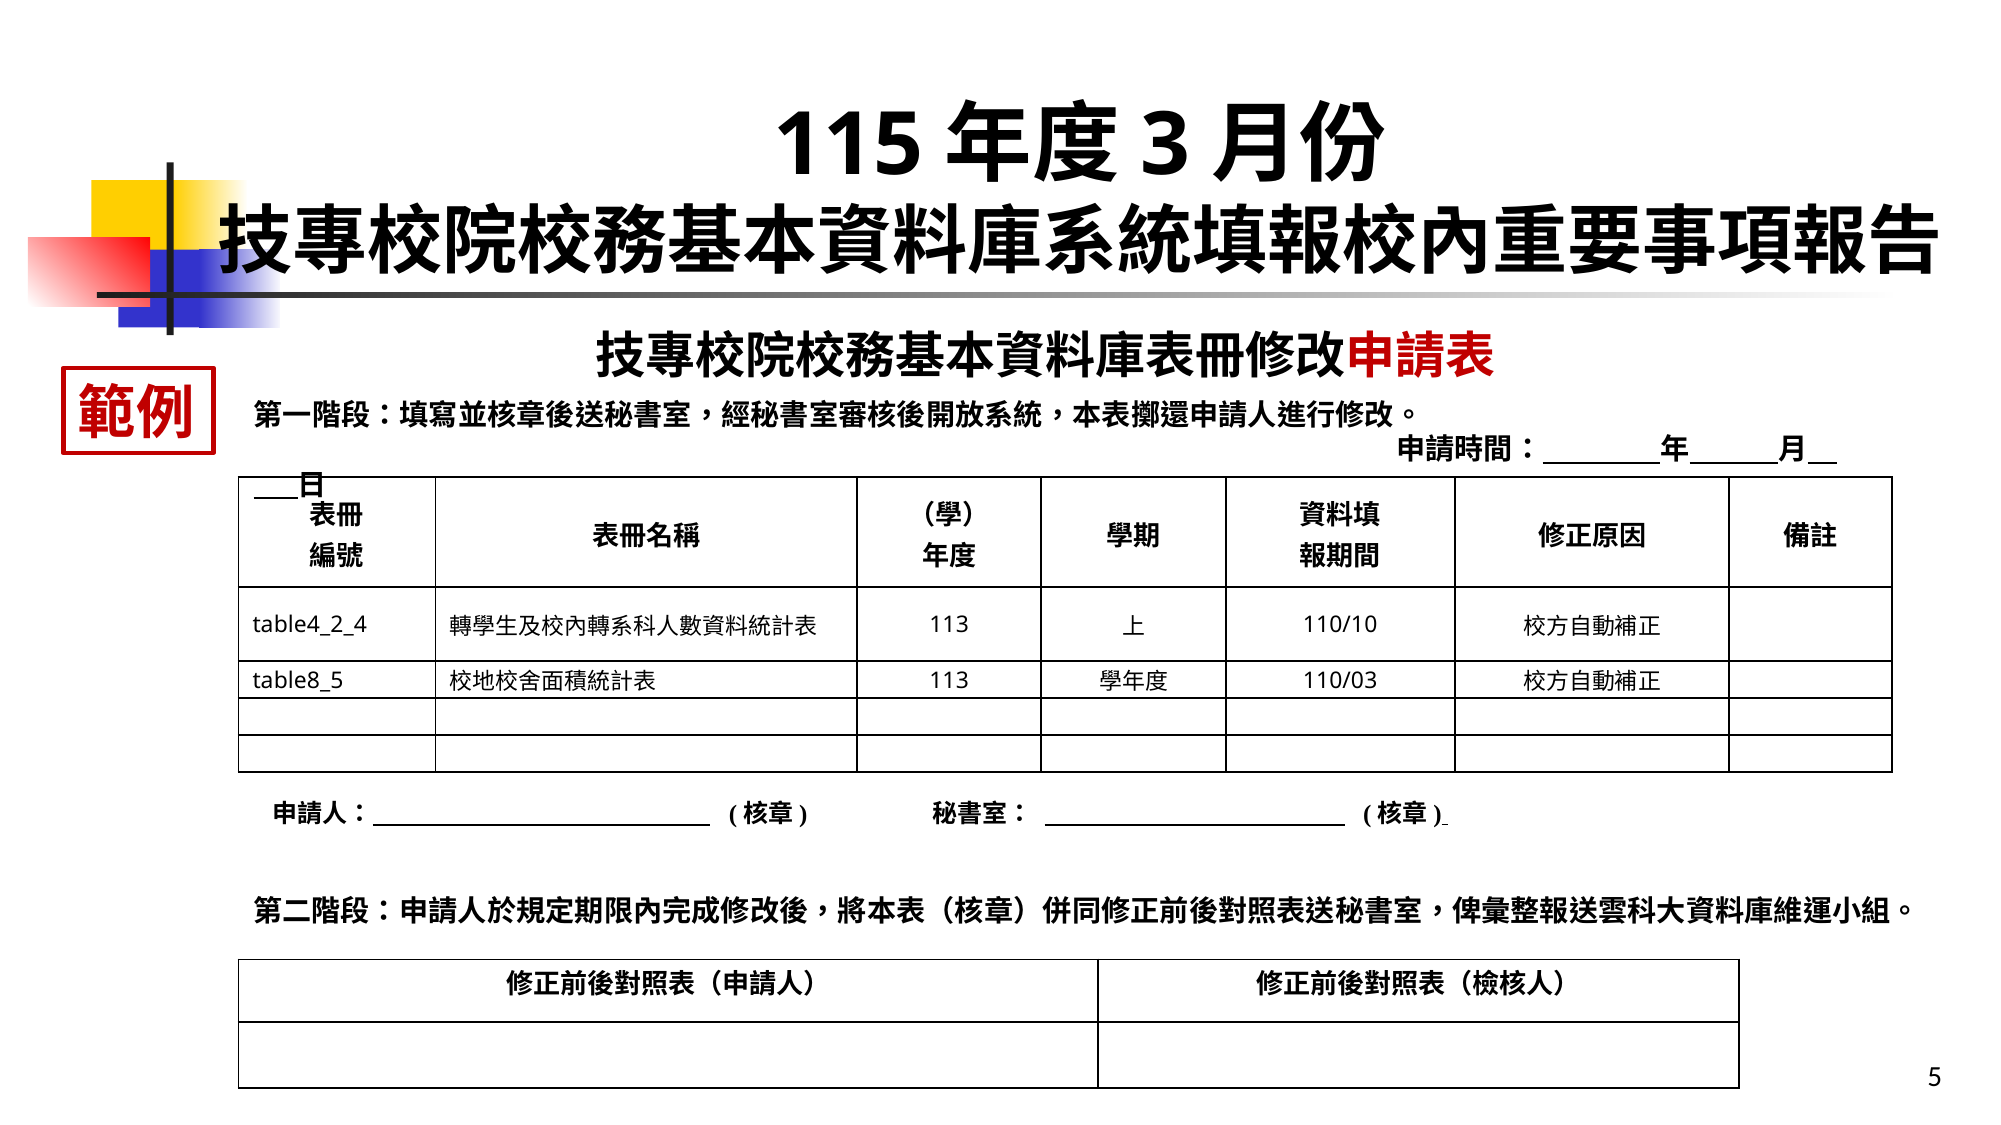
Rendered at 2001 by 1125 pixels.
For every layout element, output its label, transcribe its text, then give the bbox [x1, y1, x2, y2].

table_cell [1042, 736, 1225, 771]
table_cell [1227, 699, 1454, 734]
text_box <編號> [1540, 1024, 1957, 1100]
table_cell 113 [858, 662, 1040, 697]
table_cell [239, 1023, 1097, 1087]
table_cell 學年度 [1042, 662, 1225, 697]
table_cell table4_2_4 [239, 588, 435, 660]
table_cell table8_5 [239, 662, 435, 697]
text_box 115年度3月份 技專校院校務基本資料庫系統填報校內重要事項報告 [175, 77, 1986, 290]
table_cell 轉學生及校內轉系科人數資料統計表 [436, 588, 856, 660]
text_box 第二階段：申請人於規定期限內完成修改後，將本表（核章）併同修正前後對照表送秘書室，俾彙整報送雲科大資料庫維運小組。 [238, 884, 1976, 935]
table_cell 113 [858, 588, 1040, 660]
table_cell [1456, 699, 1728, 734]
table_cell [239, 736, 435, 771]
text_box 申請人： (核章) 秘書室： (核章) [258, 789, 1941, 865]
table_cell [436, 699, 856, 734]
table_cell [239, 699, 435, 734]
table_cell [1099, 1023, 1738, 1087]
table_cell 110/10 [1227, 588, 1454, 660]
table_header 修正前後對照表（申請人） [239, 960, 1097, 1021]
table_cell [436, 736, 856, 771]
table_cell [1730, 588, 1891, 660]
table_header 修正前後對照表（檢核人） [1099, 960, 1738, 1021]
table_header 備註 [1730, 478, 1891, 586]
table_header 修正原因 [1456, 509, 1728, 586]
table_cell 110/03 [1227, 662, 1454, 697]
table_header 表冊 編號 [239, 509, 435, 586]
table_cell 校地校舍面積統計表 [436, 662, 856, 697]
table_header 學期 [1042, 509, 1225, 586]
table_cell 校方自動補正 [1456, 662, 1728, 697]
table_cell 上 [1042, 588, 1225, 660]
table_cell 校方自動補正 [1456, 588, 1728, 660]
table_cell [858, 699, 1040, 734]
text_box 技專校院校務基本資料庫表冊修改申請表 第一階段：填寫並核章後送秘書室，經秘書室審核後開放系統，本表擲還申請人進行修改。 申請時間： 年 月 日 [238, 315, 1853, 509]
table_cell [1227, 736, 1454, 771]
text_box 範例 [63, 368, 214, 453]
table_cell [1456, 736, 1728, 771]
table_cell [1730, 662, 1891, 697]
table_header （學） 年度 [858, 509, 1040, 586]
table_cell [858, 736, 1040, 771]
table_header 資料填 報期間 [1227, 509, 1454, 586]
table_cell [1730, 699, 1891, 734]
table_header 表冊名稱 [436, 509, 856, 586]
table_cell [1730, 736, 1891, 771]
table_cell [1042, 699, 1225, 734]
